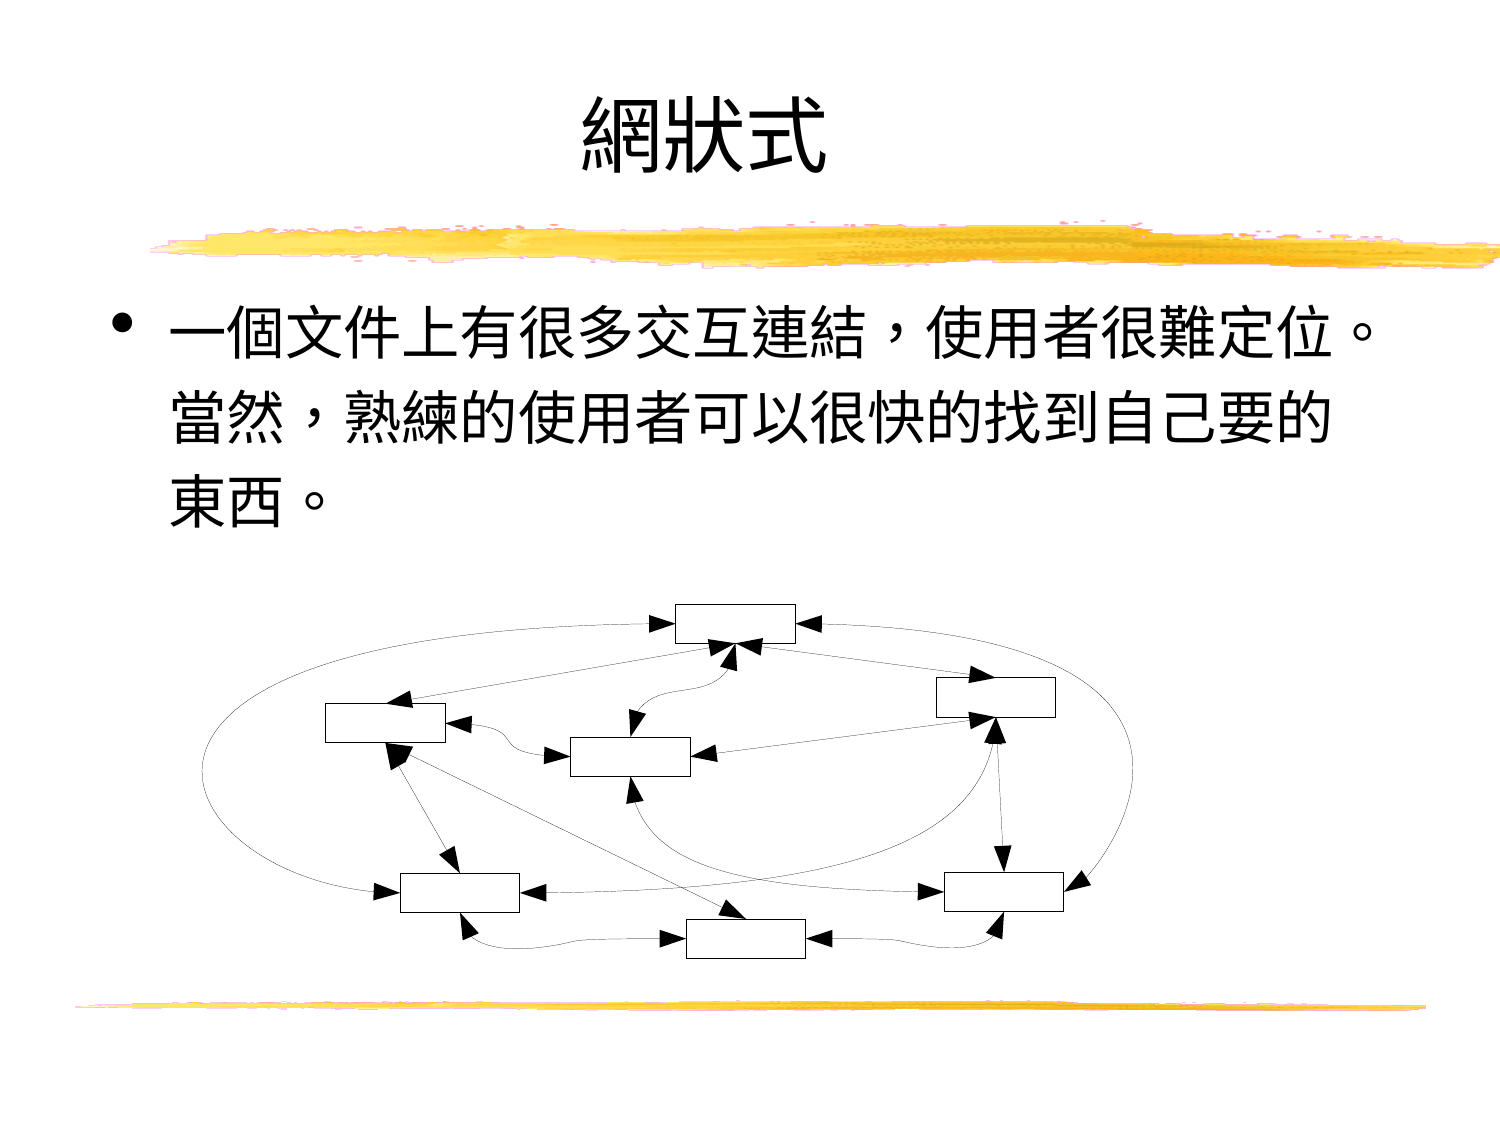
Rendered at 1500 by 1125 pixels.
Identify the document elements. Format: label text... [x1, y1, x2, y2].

picture [150, 215, 1500, 279]
picture [75, 999, 1426, 1013]
list 一個文件上有很多交互連結，使用者很難定位。當然，熟練的使用者可以很快的找到自己要的東西。 [112, 287, 1388, 564]
title 網狀式 [66, 30, 1342, 231]
